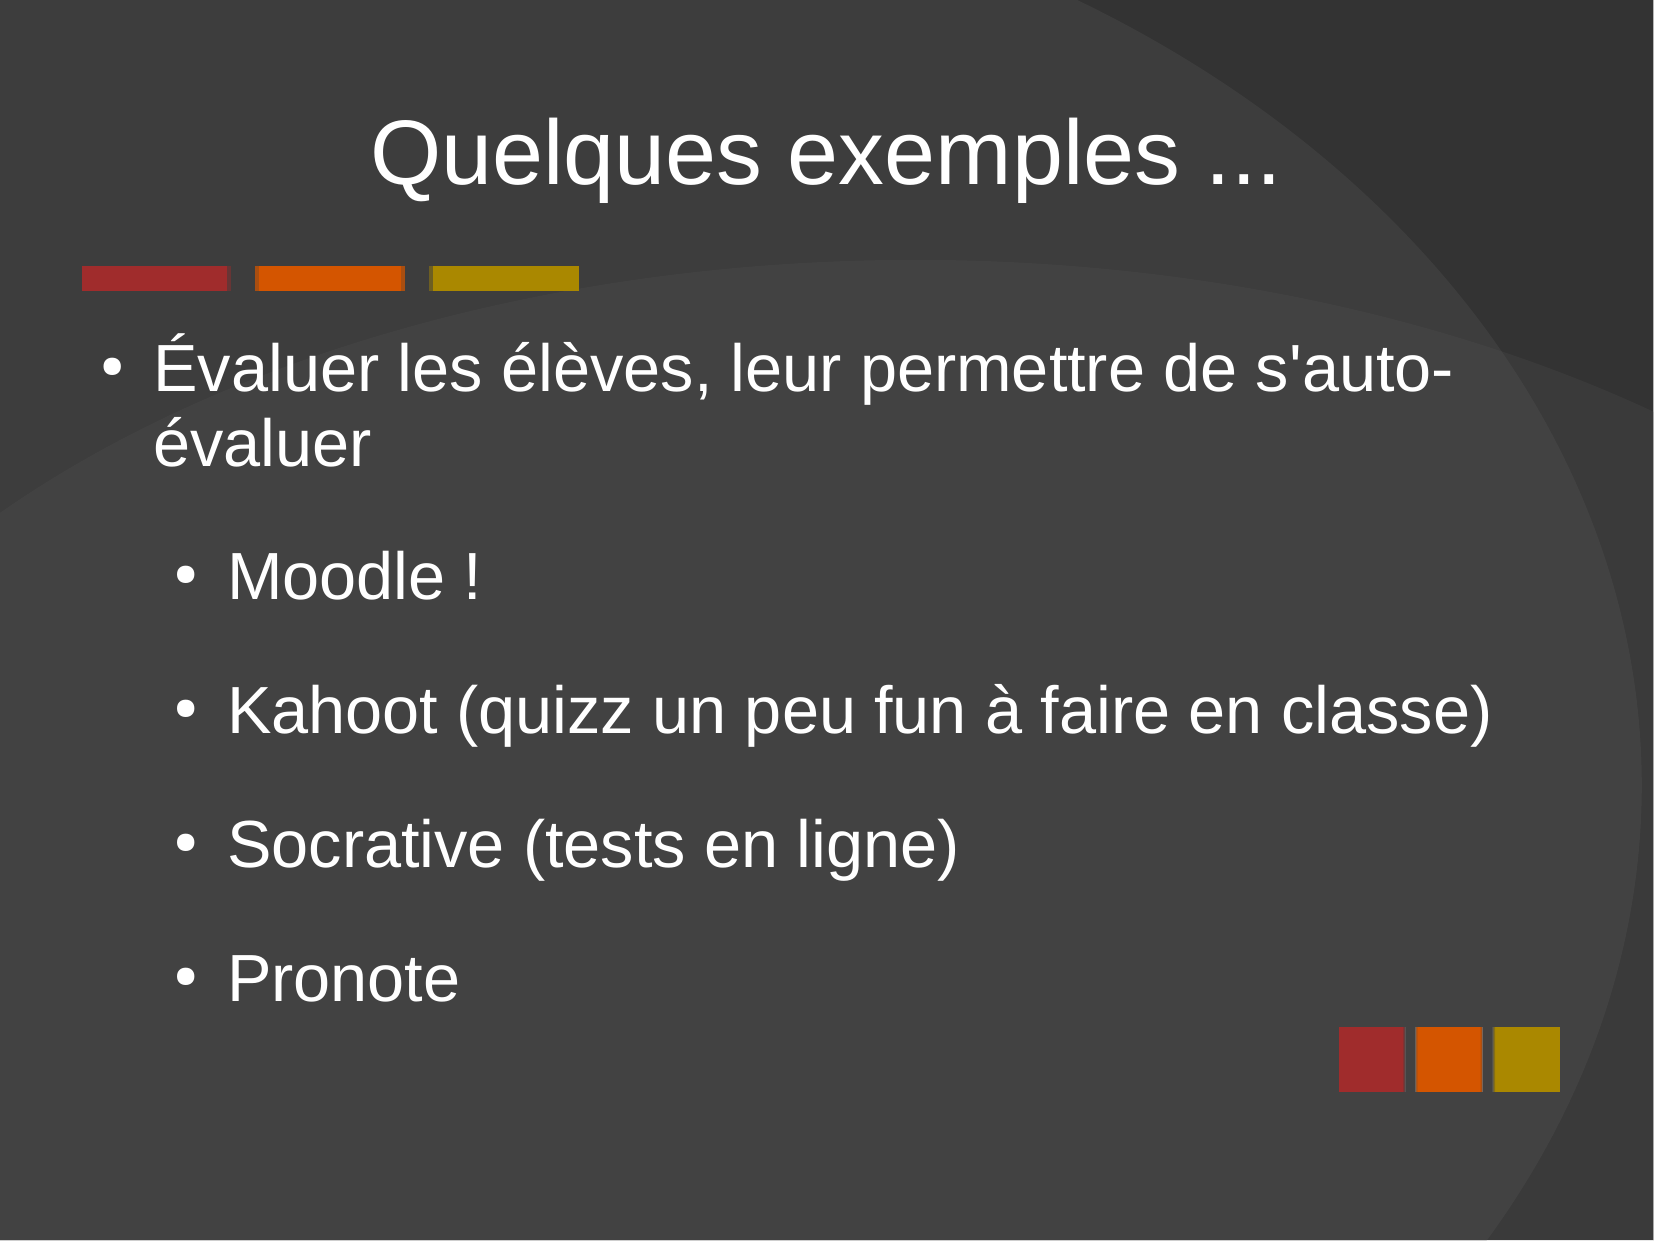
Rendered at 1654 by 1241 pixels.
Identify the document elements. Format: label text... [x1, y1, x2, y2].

picture [82, 266, 579, 291]
list Évaluer les élèves, leur permettre de s'auto-évaluer Moodle ! Kahoot (quizz un peu fun à faire en classe) Socrative (tests en ligne) Pronote [82, 330, 1571, 1087]
title Quelques exemples ... [82, 49, 1571, 257]
picture [1339, 1087, 1560, 1092]
